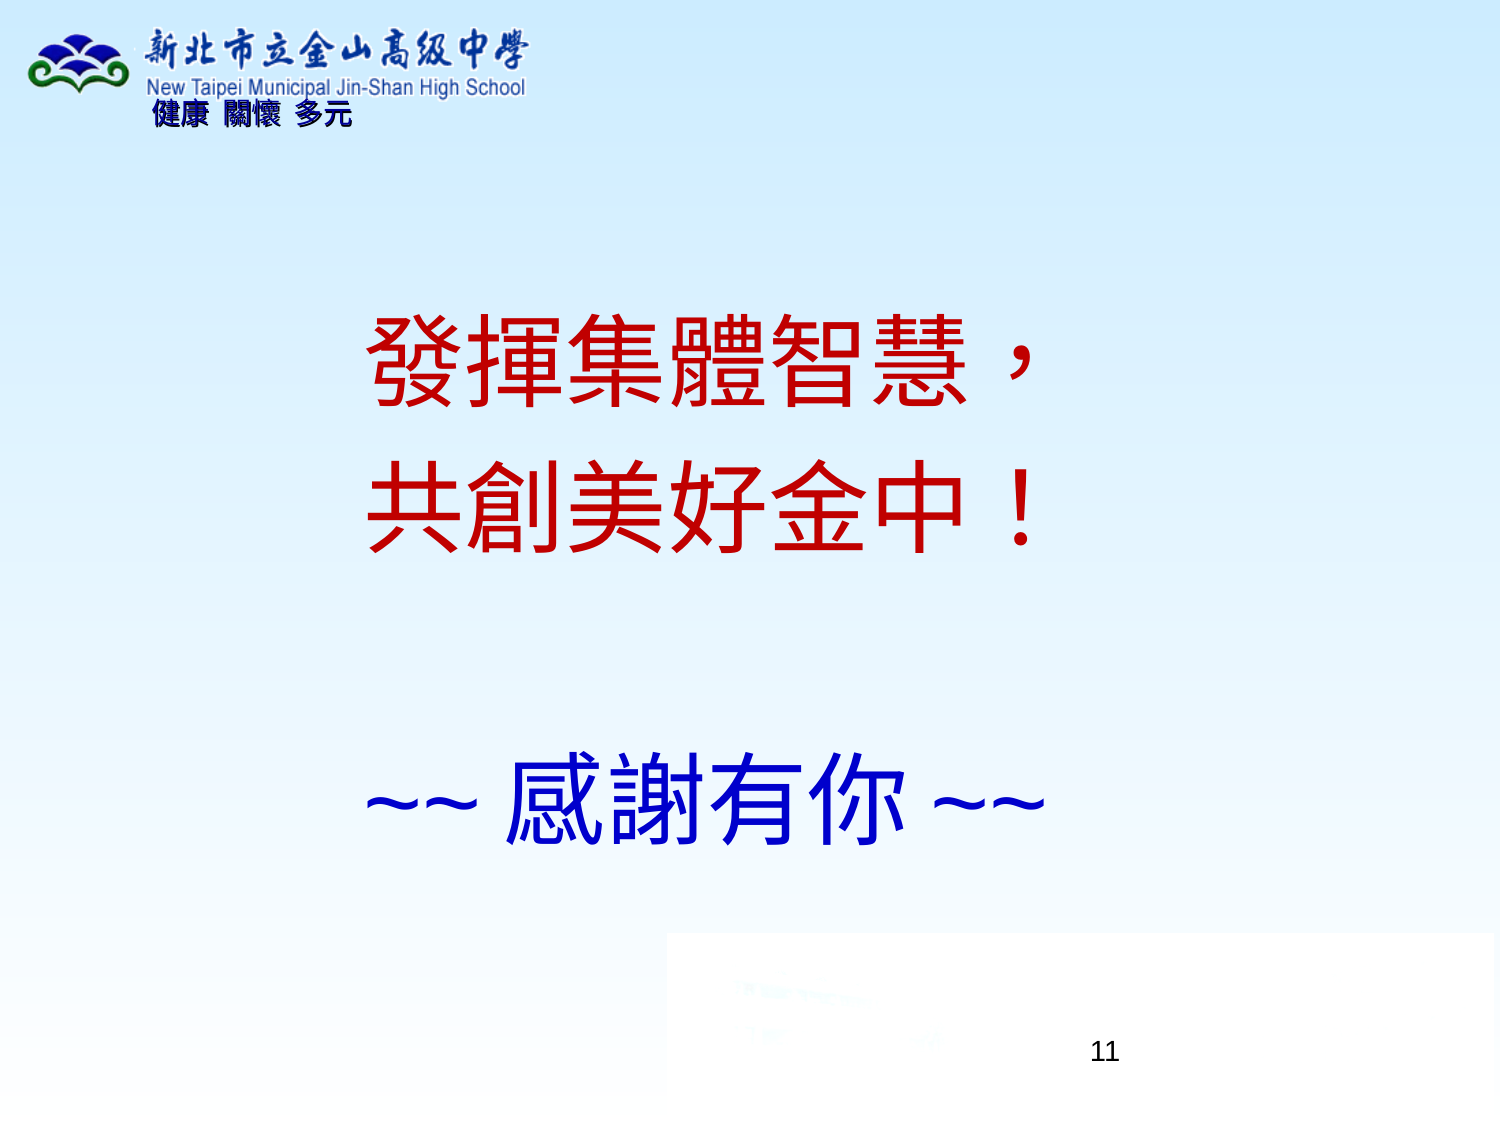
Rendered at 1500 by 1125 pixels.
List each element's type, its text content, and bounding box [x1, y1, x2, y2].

list 發揮集體智慧， 共創美好金中！ ~~感謝有你~~ [348, 290, 1365, 870]
text_box [1074, 1024, 1426, 1103]
